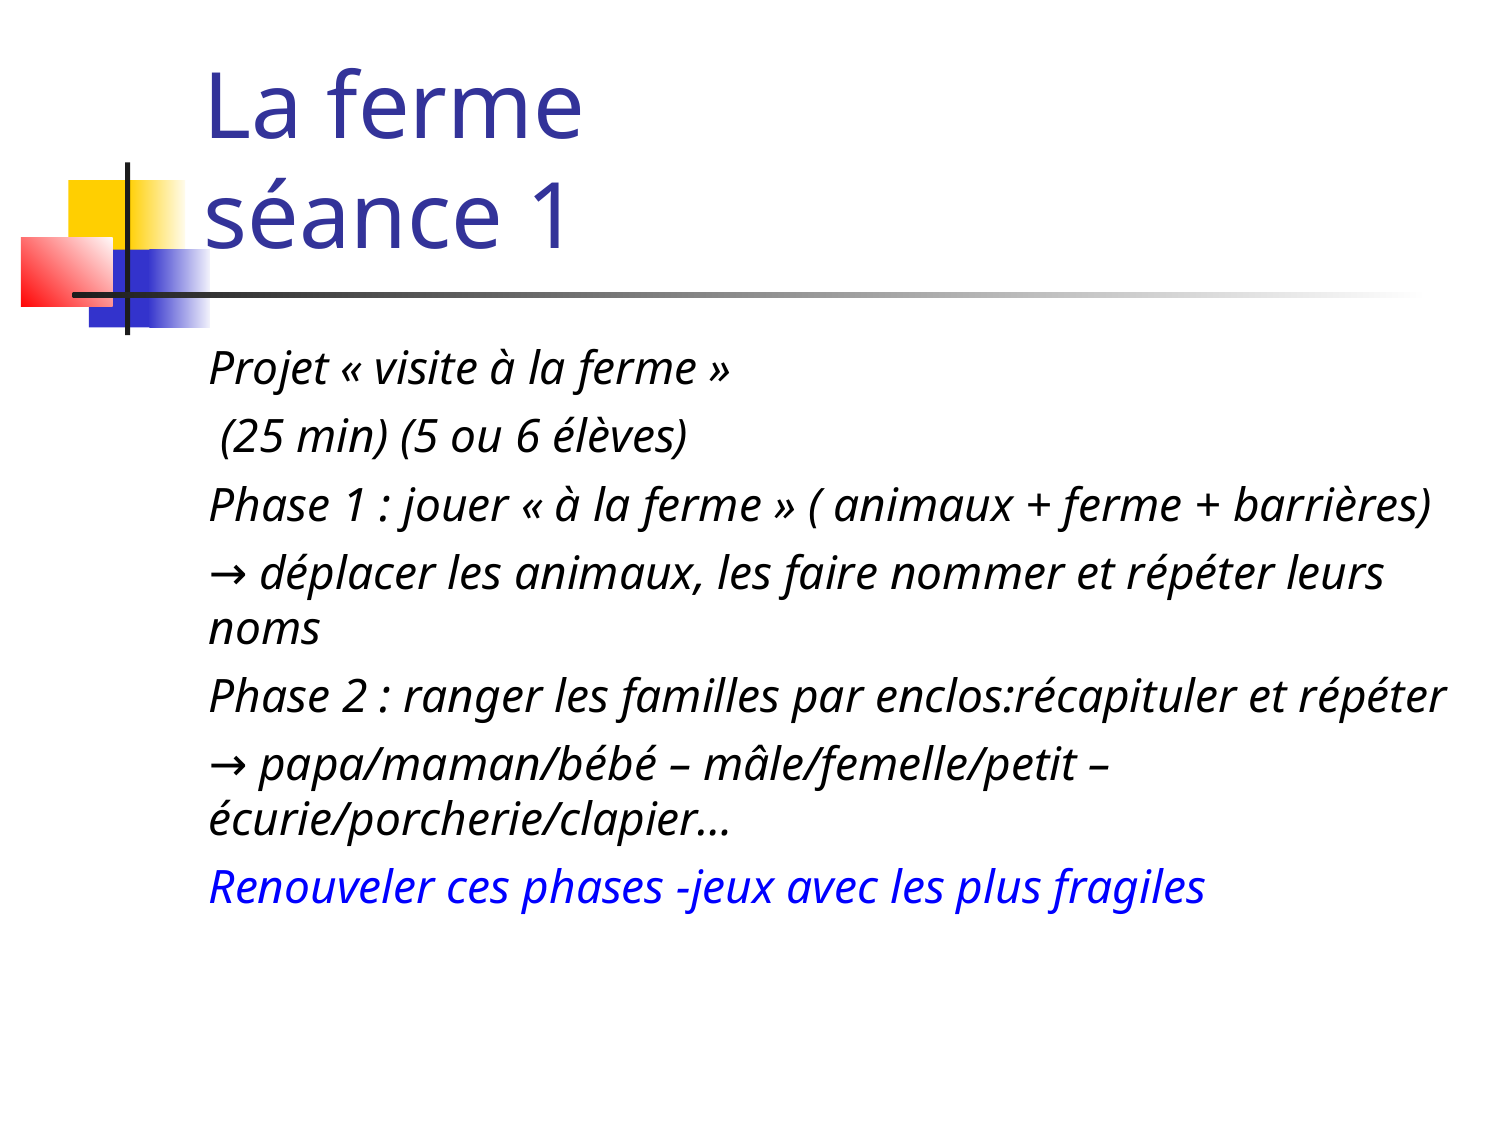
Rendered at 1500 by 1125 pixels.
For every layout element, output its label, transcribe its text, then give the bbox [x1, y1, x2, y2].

title La ferme séance 1 [188, 35, 1467, 275]
list Projet « visite à la ferme » (25 min) (5 ou 6 élèves) Phase 1 : jouer « à la ferme » ( animaux + ferme + barrières) → déplacer les animaux, les faire nommer et répéter leurs noms Phase 2 : ranger les familles par enclos:récapituler et répéter → papa/maman/bébé – mâle/femelle/petit – écurie/porcherie/clapier… Renouveler ces phases -jeux avec les plus fragiles [193, 330, 1469, 1006]
